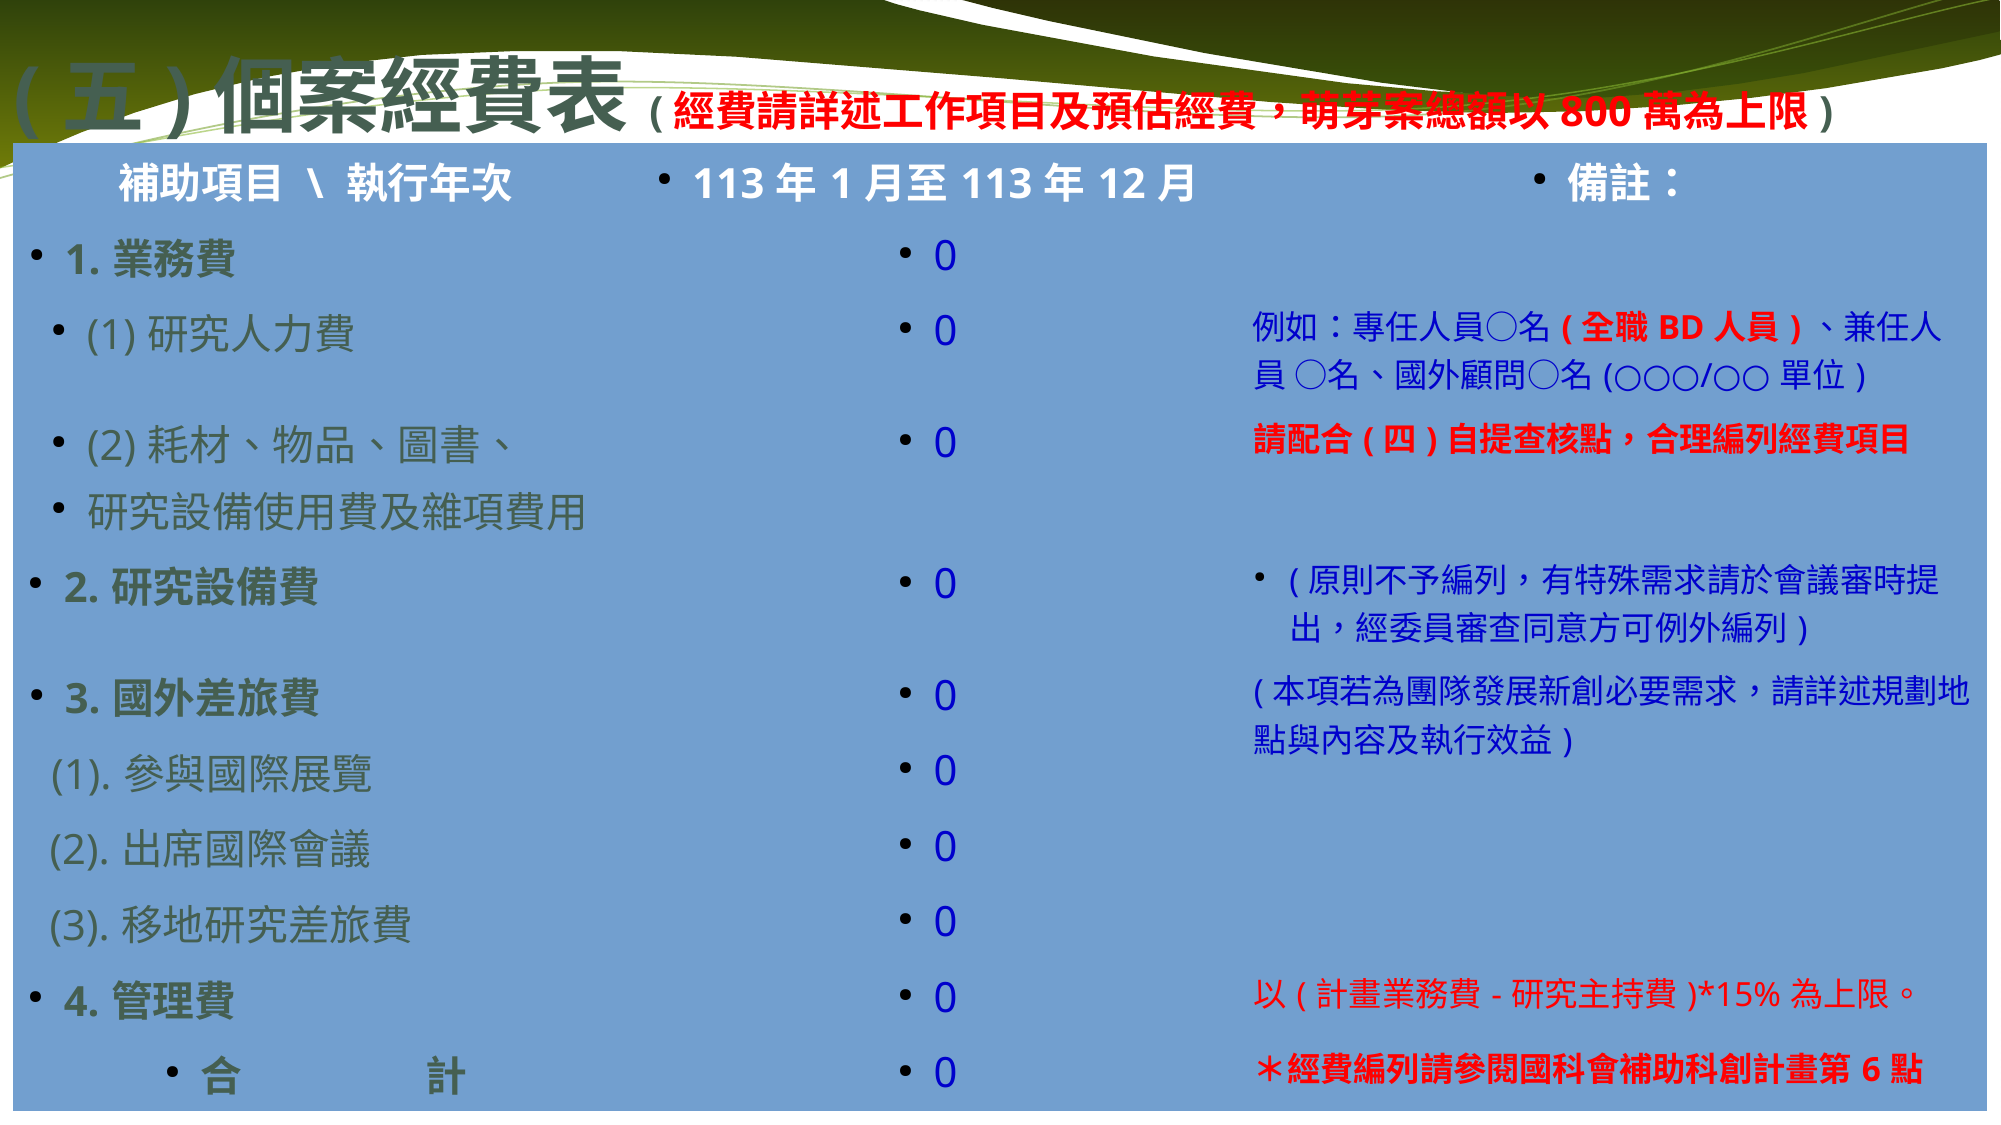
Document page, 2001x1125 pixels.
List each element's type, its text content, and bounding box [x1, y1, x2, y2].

table_cell 0 [618, 960, 1238, 1036]
table_cell 1.業務費 [13, 218, 618, 294]
table_cell 0 [618, 218, 1238, 294]
table_cell (1).參與國際展覽 [13, 734, 618, 809]
table_cell 3.國外差旅費 [13, 658, 618, 734]
table_header 113年1月至113年12月 [618, 143, 1238, 218]
table_cell 0 [618, 885, 1238, 960]
table_header 補助項目 \ 執行年次 [13, 143, 618, 218]
table_cell (2)耗材、物品、圖書、 研究設備使用費及雜項費用 [13, 405, 618, 547]
table_cell 0 [618, 734, 1238, 809]
table_cell (1)研究人力費 [13, 294, 618, 405]
table_header 備註： [1238, 143, 1987, 218]
table_cell (本項若為團隊發展新創必要需求，請詳述規劃地點與內容及執行效益) [1238, 658, 1987, 960]
table_cell 0 [618, 294, 1238, 405]
table_cell 0 [618, 405, 1238, 547]
table_cell 以(計畫業務費-研究主持費)*15%為上限。 [1238, 960, 1987, 1036]
table_cell 0 [618, 1036, 1238, 1111]
table_cell [1238, 218, 1987, 294]
table_cell 請配合(四)自提查核點，合理編列經費項目 [1238, 405, 1987, 547]
table_cell ＊經費編列請參閱國科會補助科創計畫第6點 [1238, 1036, 1987, 1111]
title (五)個案經費表(經費請詳述工作項目及預估經費，萌芽案總額以800萬為上限) [13, 21, 1987, 143]
table_cell (2).出席國際會議 [13, 809, 618, 885]
table_cell 4.管理費 [13, 960, 618, 1036]
table_cell 例如：專任人員○名(全職BD人員)、兼任人員 ○名、國外顧問○名(○○○/○○單位) [1238, 294, 1987, 405]
table_cell (3).移地研究差旅費 [13, 885, 618, 960]
table_cell 2.研究設備費 [13, 547, 618, 658]
table_cell 0 [618, 547, 1238, 658]
text_box 本計畫如同時有申請機構或其他單位（含國內外、大陸地區及港澳）補助項目，請務必於備註欄揭露配合單位名稱、補助項目、補助金額及配合年次等資訊，並請檢附相關證明文件（無配合補助項目者免填） [80, 1111, 1920, 1120]
table_cell (原則不予編列，有特殊需求請於會議審時提出，經委員審查同意方可例外編列) [1238, 547, 1987, 658]
table_cell 0 [618, 658, 1238, 734]
table_cell 合 計 [13, 1036, 618, 1111]
table_cell 0 [618, 809, 1238, 885]
